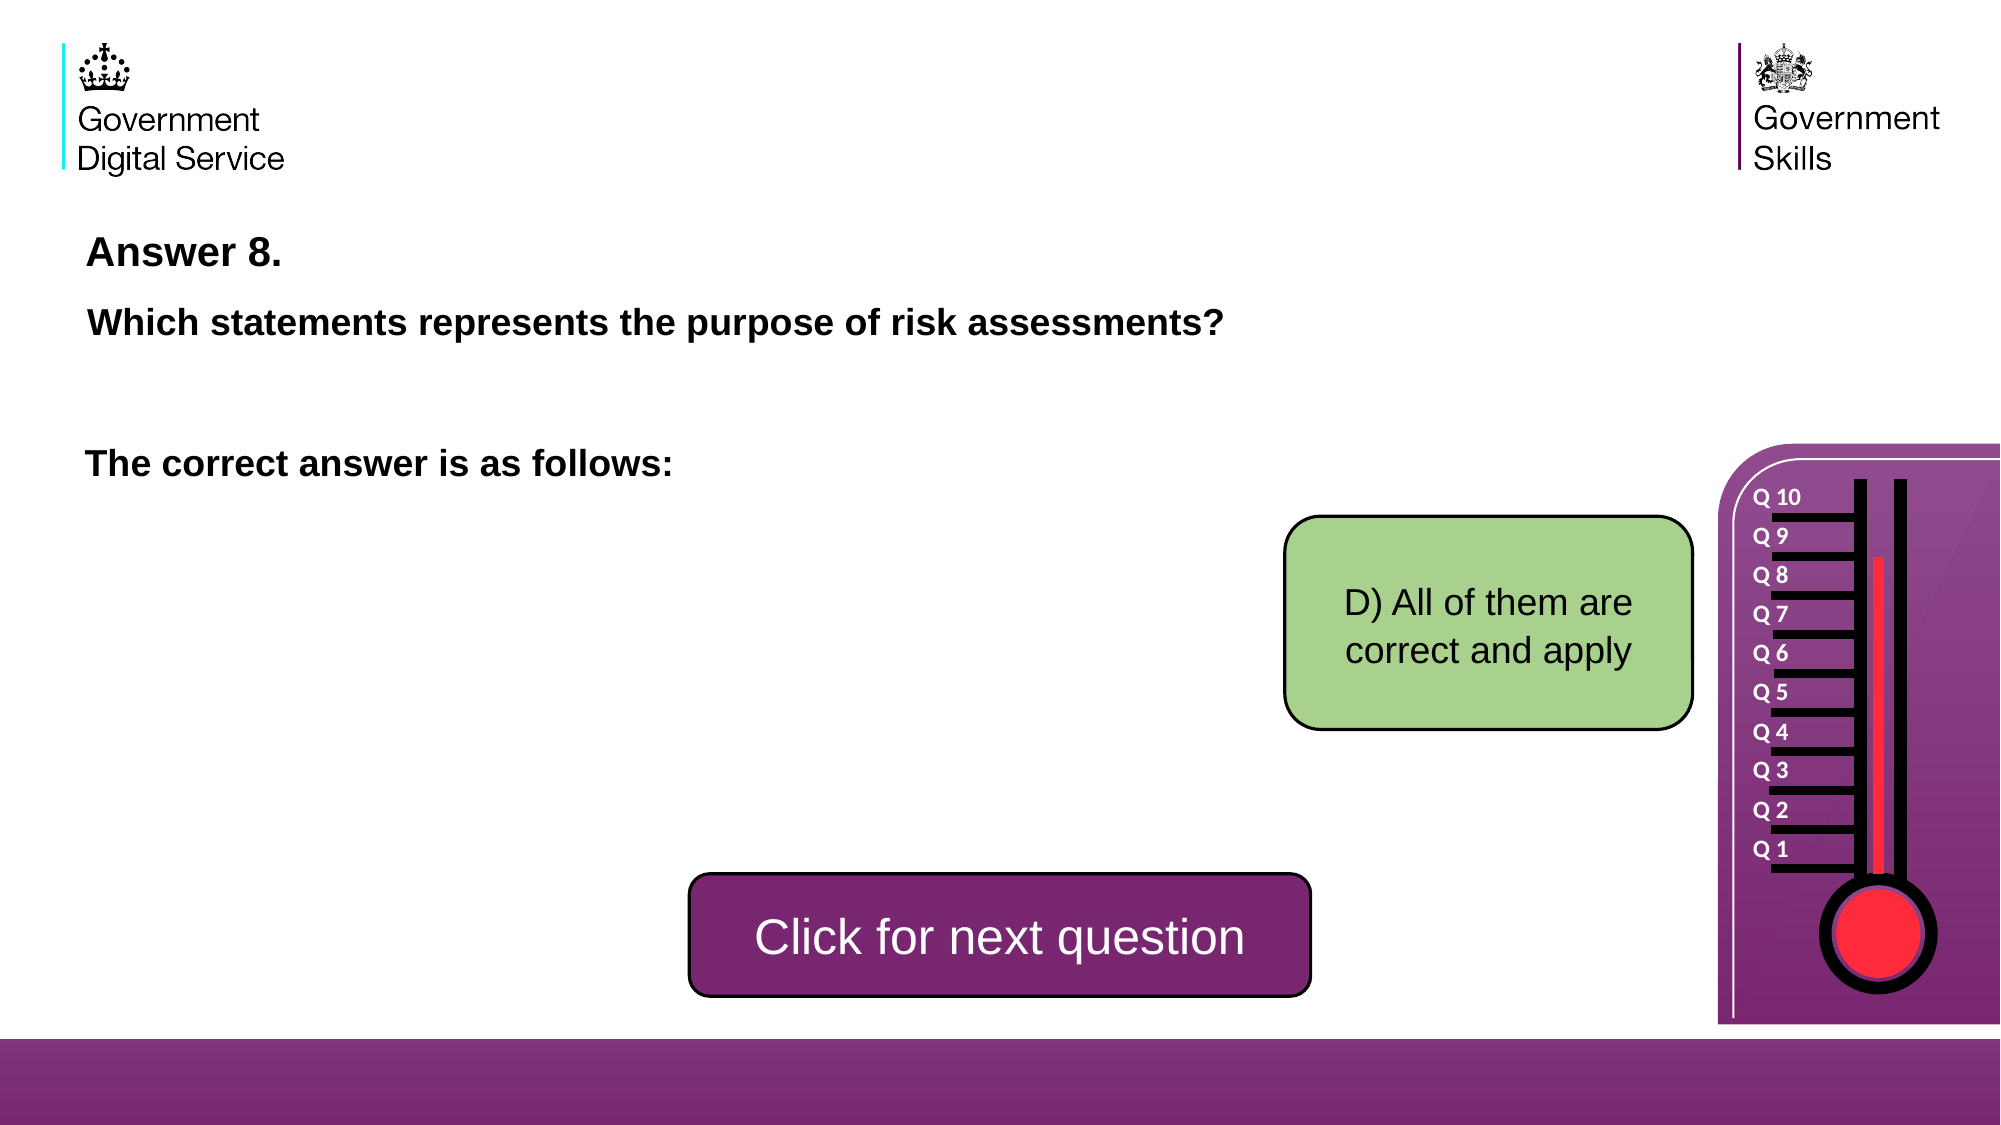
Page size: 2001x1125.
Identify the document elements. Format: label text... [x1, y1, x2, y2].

text_box D) All of them are correct and apply [1284, 516, 1693, 730]
text_box Which statements represents the purpose of risk assessments? [87, 298, 1916, 429]
title Answer 8. [85, 222, 1811, 280]
text_box Click for next question [689, 873, 1311, 997]
text_box The correct answer is as follows: [84, 428, 1099, 489]
